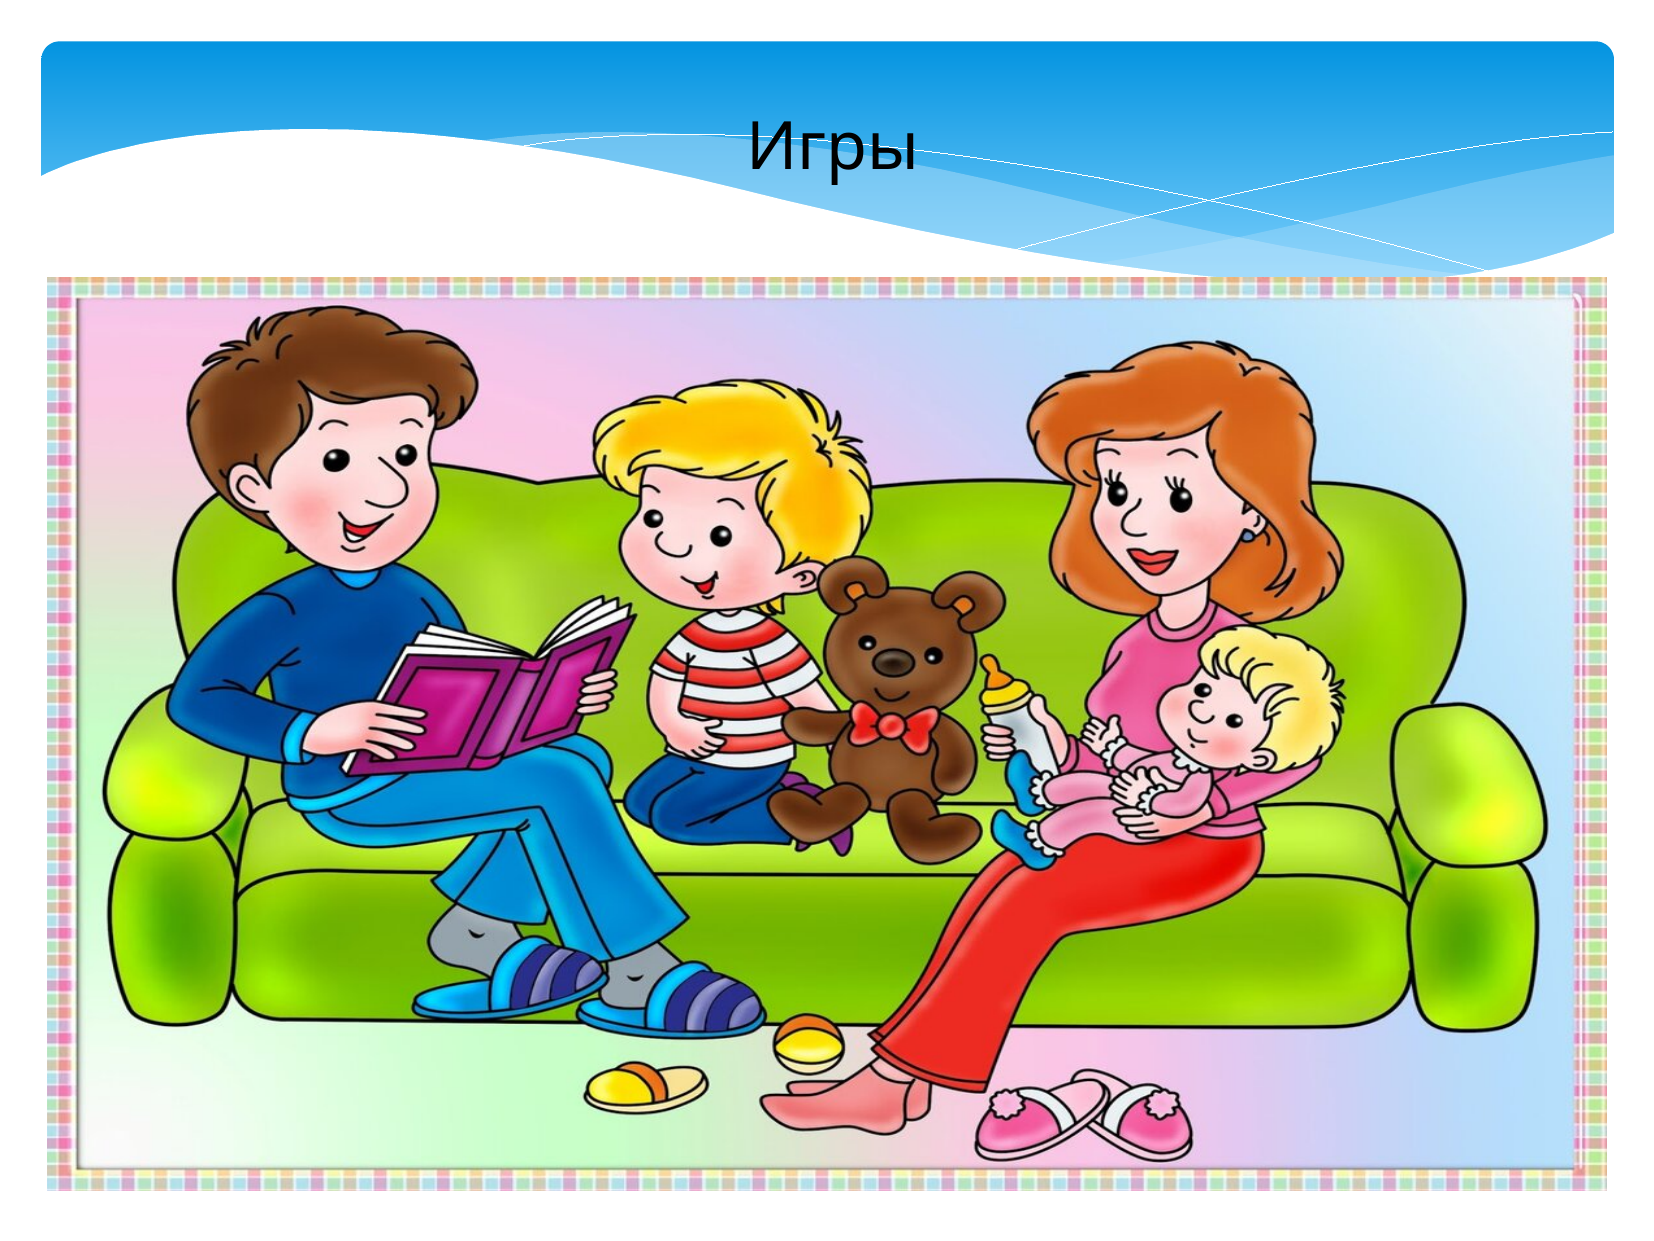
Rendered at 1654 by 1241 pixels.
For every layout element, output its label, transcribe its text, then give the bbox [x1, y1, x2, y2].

text_box Игры [496, 95, 1169, 190]
picture [47, 277, 1607, 1191]
